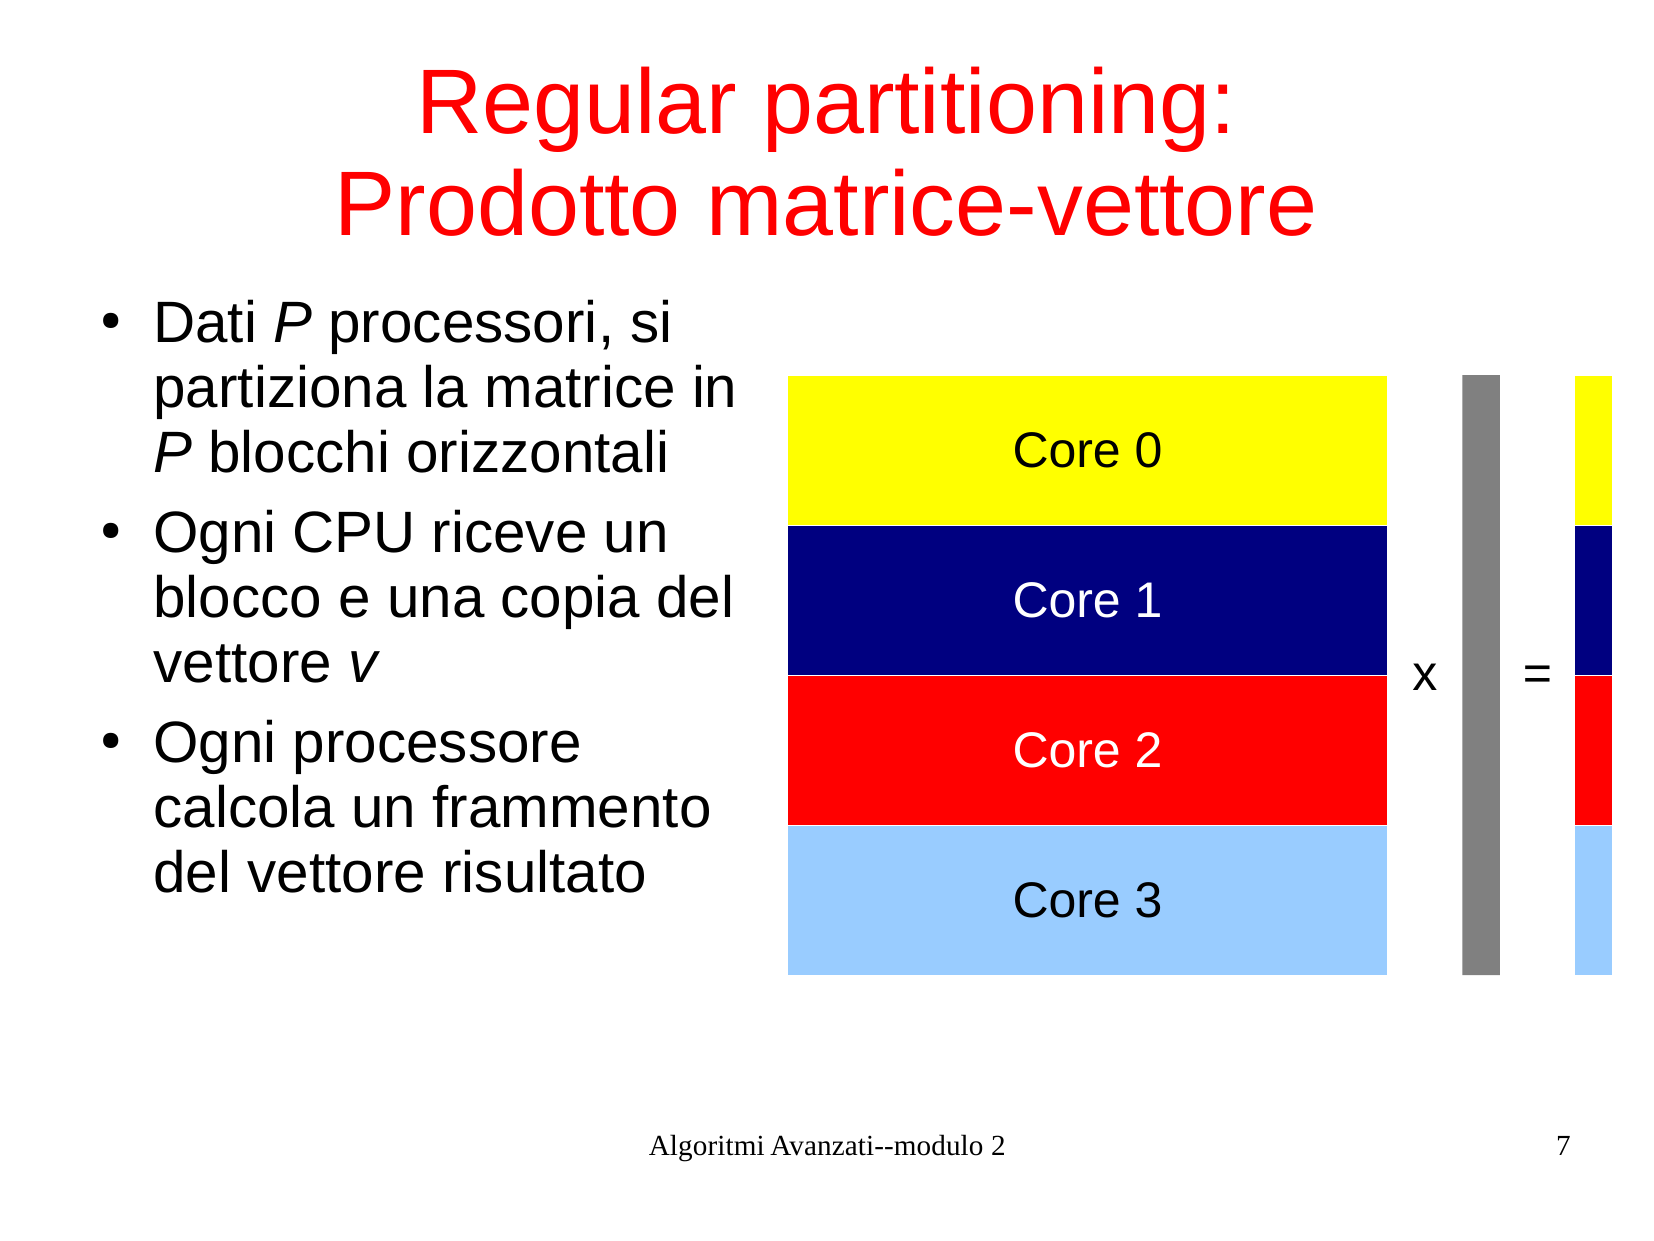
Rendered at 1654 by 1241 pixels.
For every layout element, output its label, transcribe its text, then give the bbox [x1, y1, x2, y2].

text_box Core 3 [787, 825, 1388, 976]
text_box Core 0 [787, 375, 1388, 525]
title Regular partitioning: Prodotto matrice-vettore [82, 49, 1571, 257]
text_box x [1387, 637, 1463, 709]
list Dati P processori, si partiziona la matrice in P blocchi orizzontali Ogni CPU riceve un blocco e una copia del vettore v Ogni processore calcola un frammento del vettore risultato [82, 290, 751, 1109]
text_box Core 2 [787, 675, 1388, 825]
text_box Core 1 [787, 525, 1388, 675]
text_box = [1500, 637, 1576, 709]
text_box [1574, 375, 1613, 976]
text_box [1462, 375, 1500, 976]
